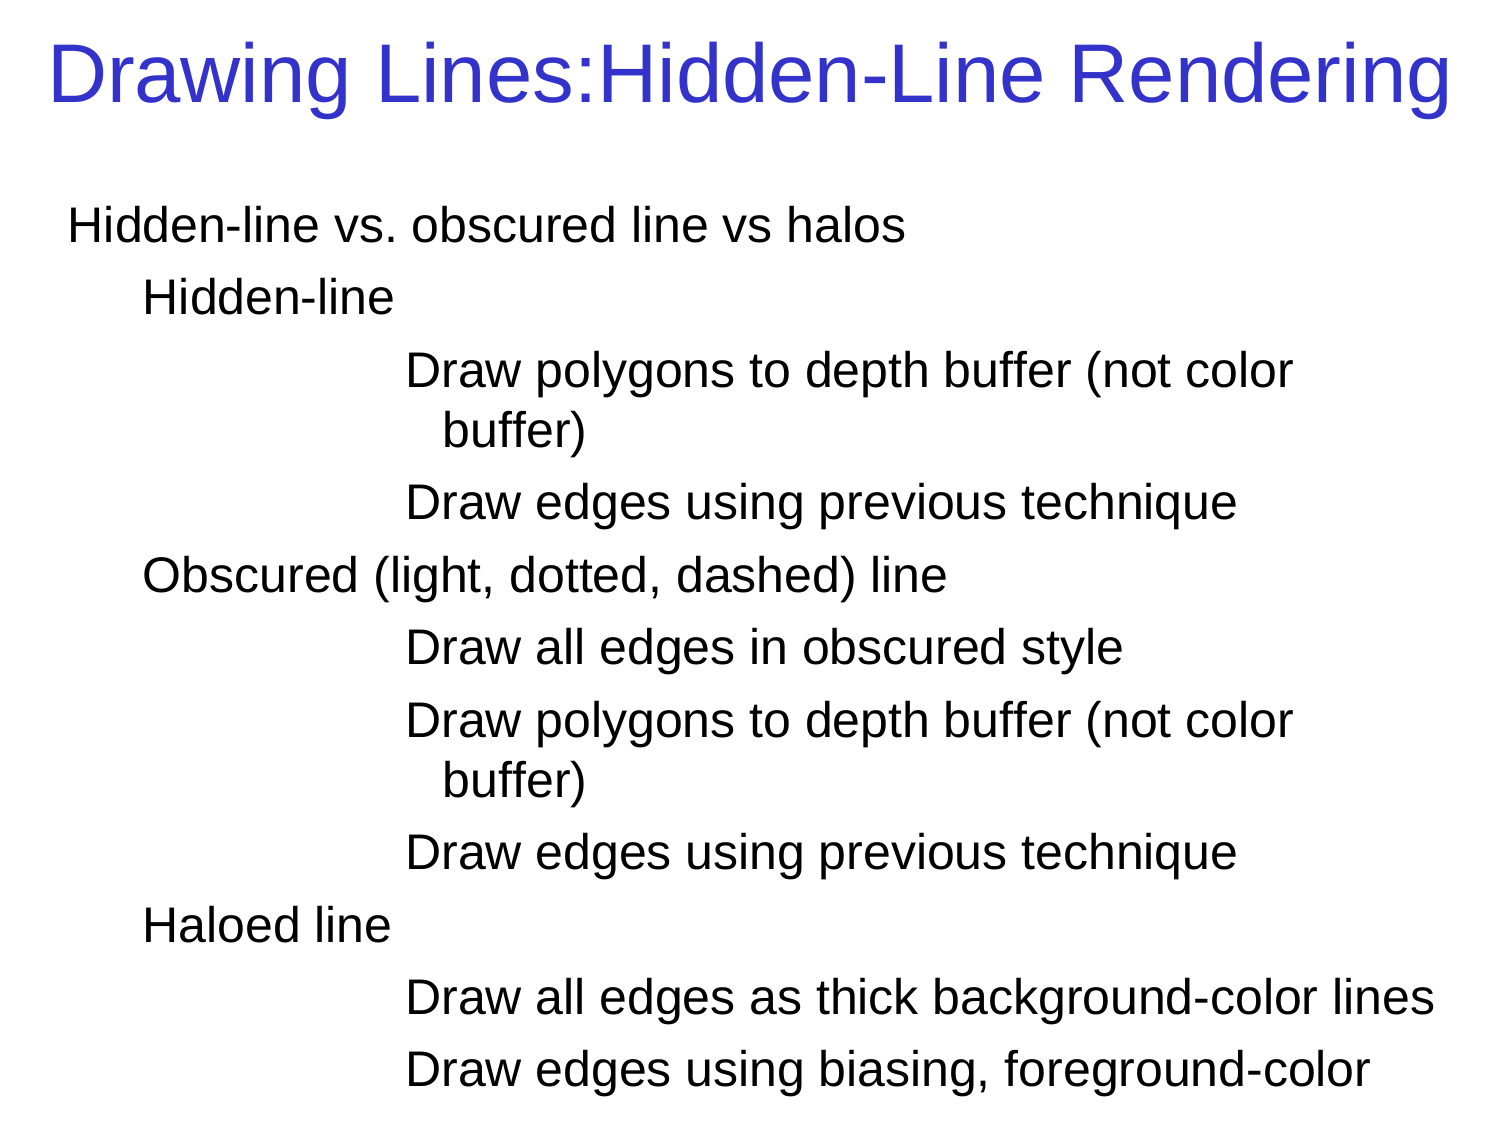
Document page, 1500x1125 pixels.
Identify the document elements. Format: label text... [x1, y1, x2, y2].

list Hidden-line vs. obscured line vs halos Hidden-line Draw polygons to depth buffer (not color buffer) Draw edges using previous technique Obscured (light, dotted, dashed) line Draw all edges in obscured style Draw polygons to depth buffer (not color buffer) Draw edges using previous technique Haloed line Draw all edges as thick background-color lines Draw edges using biasing, foreground-color [53, 184, 1459, 1105]
title Drawing Lines:Hidden-Line Rendering [0, 0, 1500, 138]
